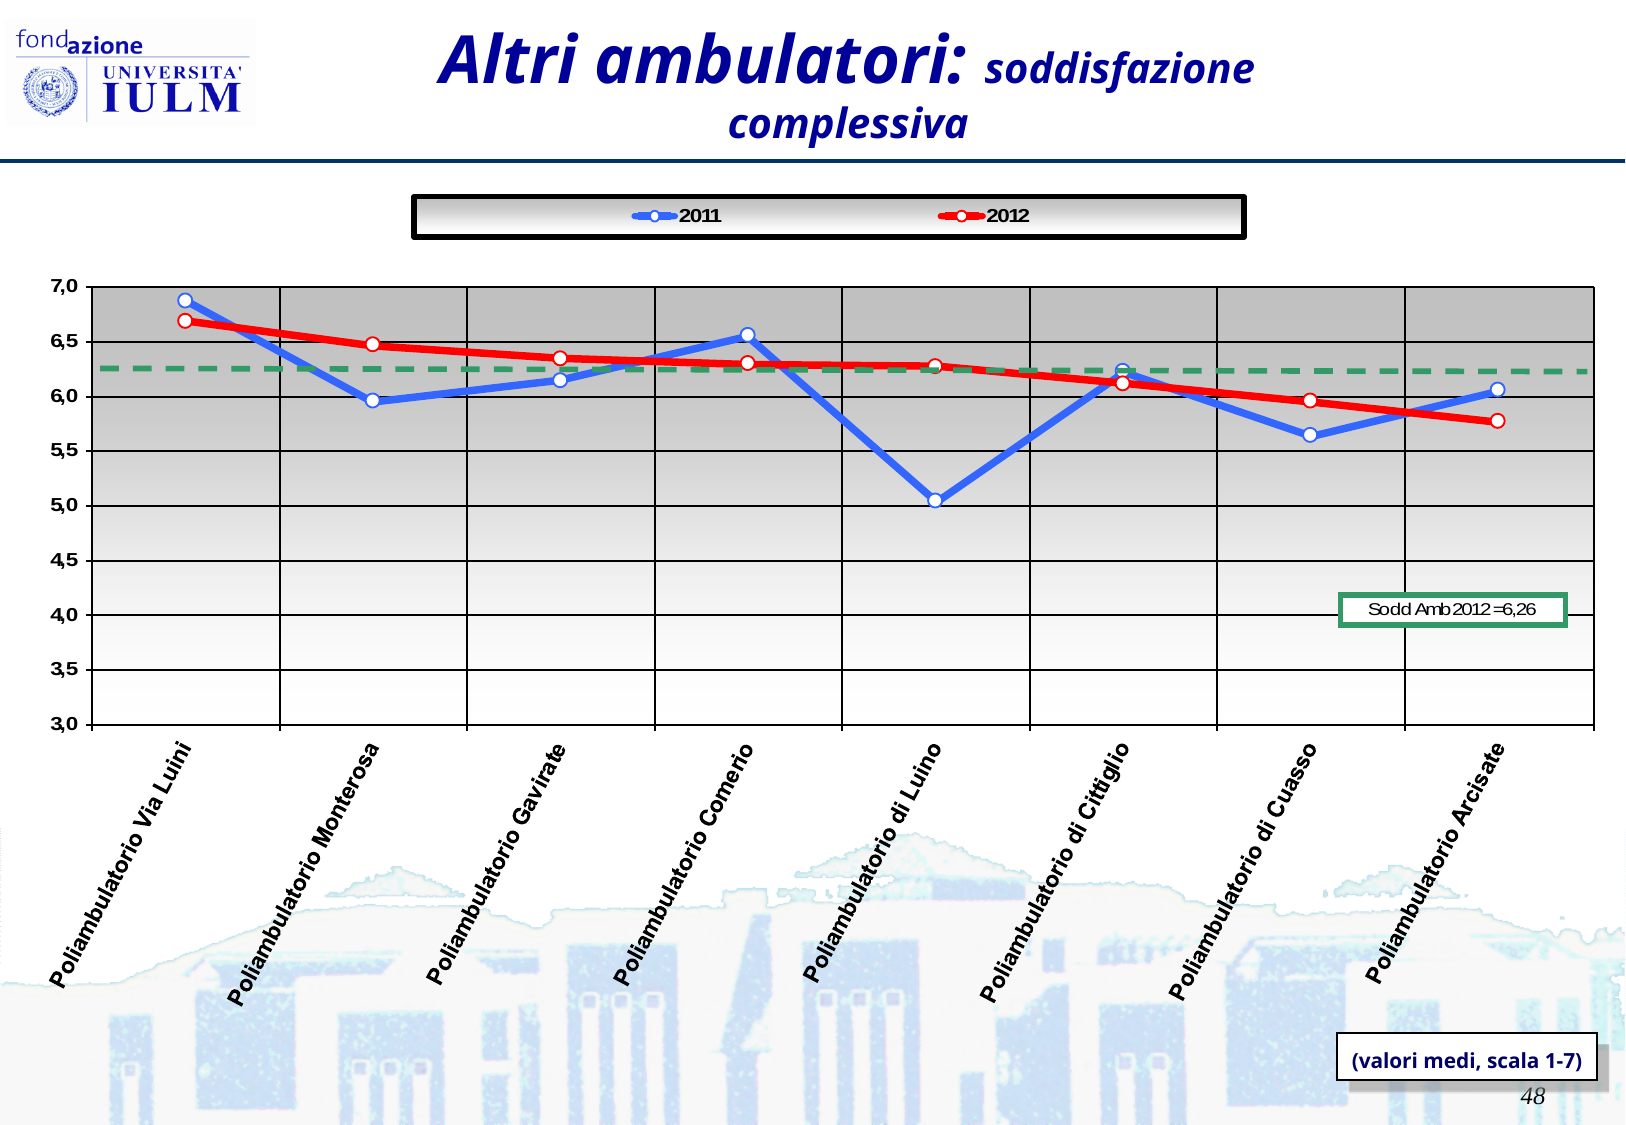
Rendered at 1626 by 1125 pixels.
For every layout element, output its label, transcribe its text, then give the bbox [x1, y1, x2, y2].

text_box (valori medi, scala 1-7) [1337, 1032, 1597, 1081]
picture [22, 148, 1597, 1125]
text_box Altri ambulatori: soddisfazione complessiva [304, 18, 1392, 144]
picture [5, 19, 256, 127]
